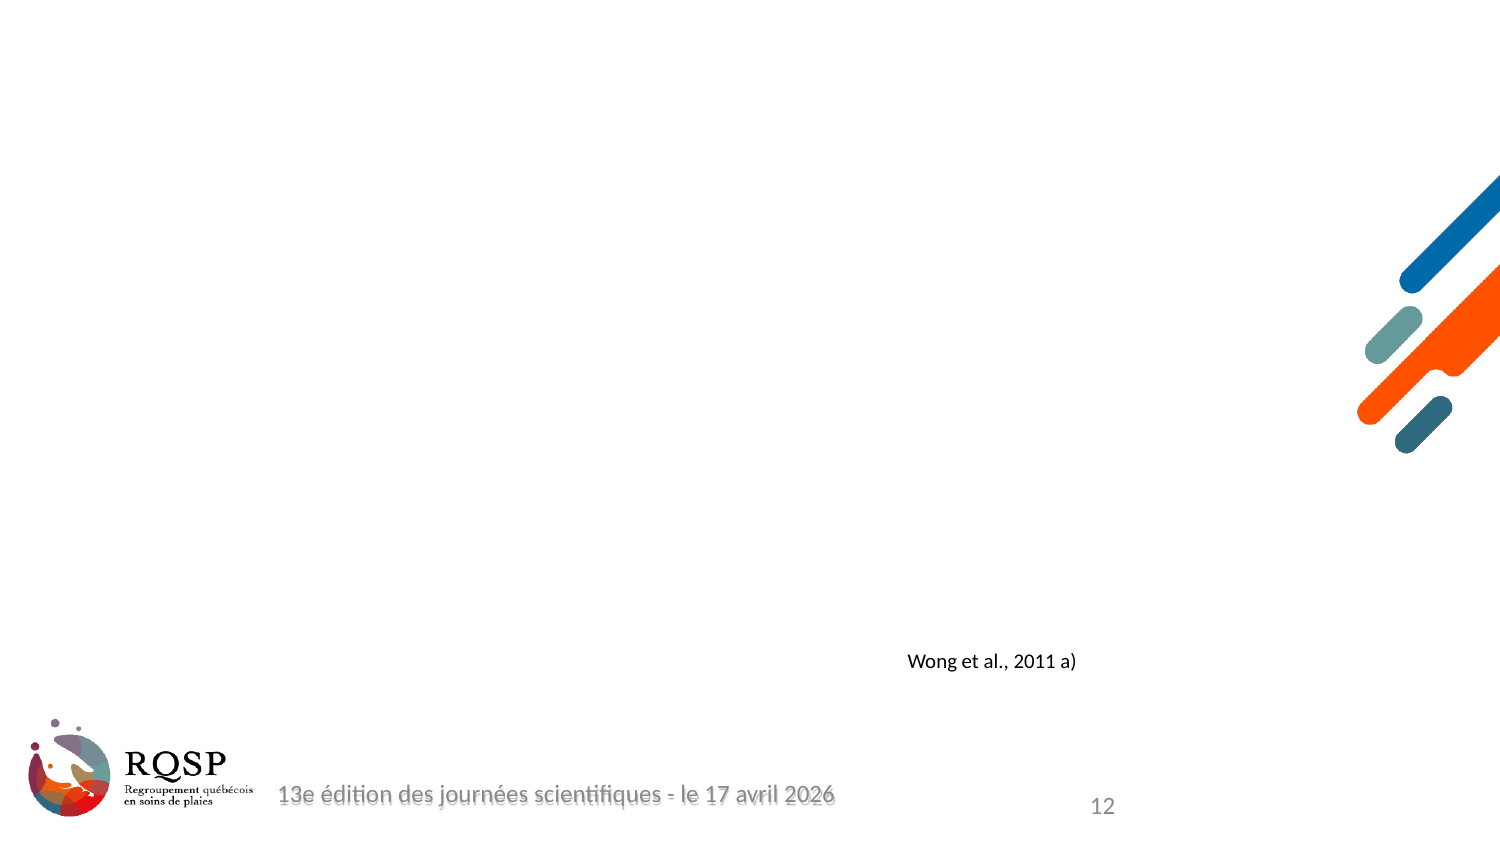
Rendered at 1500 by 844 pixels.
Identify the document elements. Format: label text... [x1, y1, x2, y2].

text_box Wong et al., 2011 a) [892, 640, 1250, 681]
text_box [1074, 782, 1426, 828]
